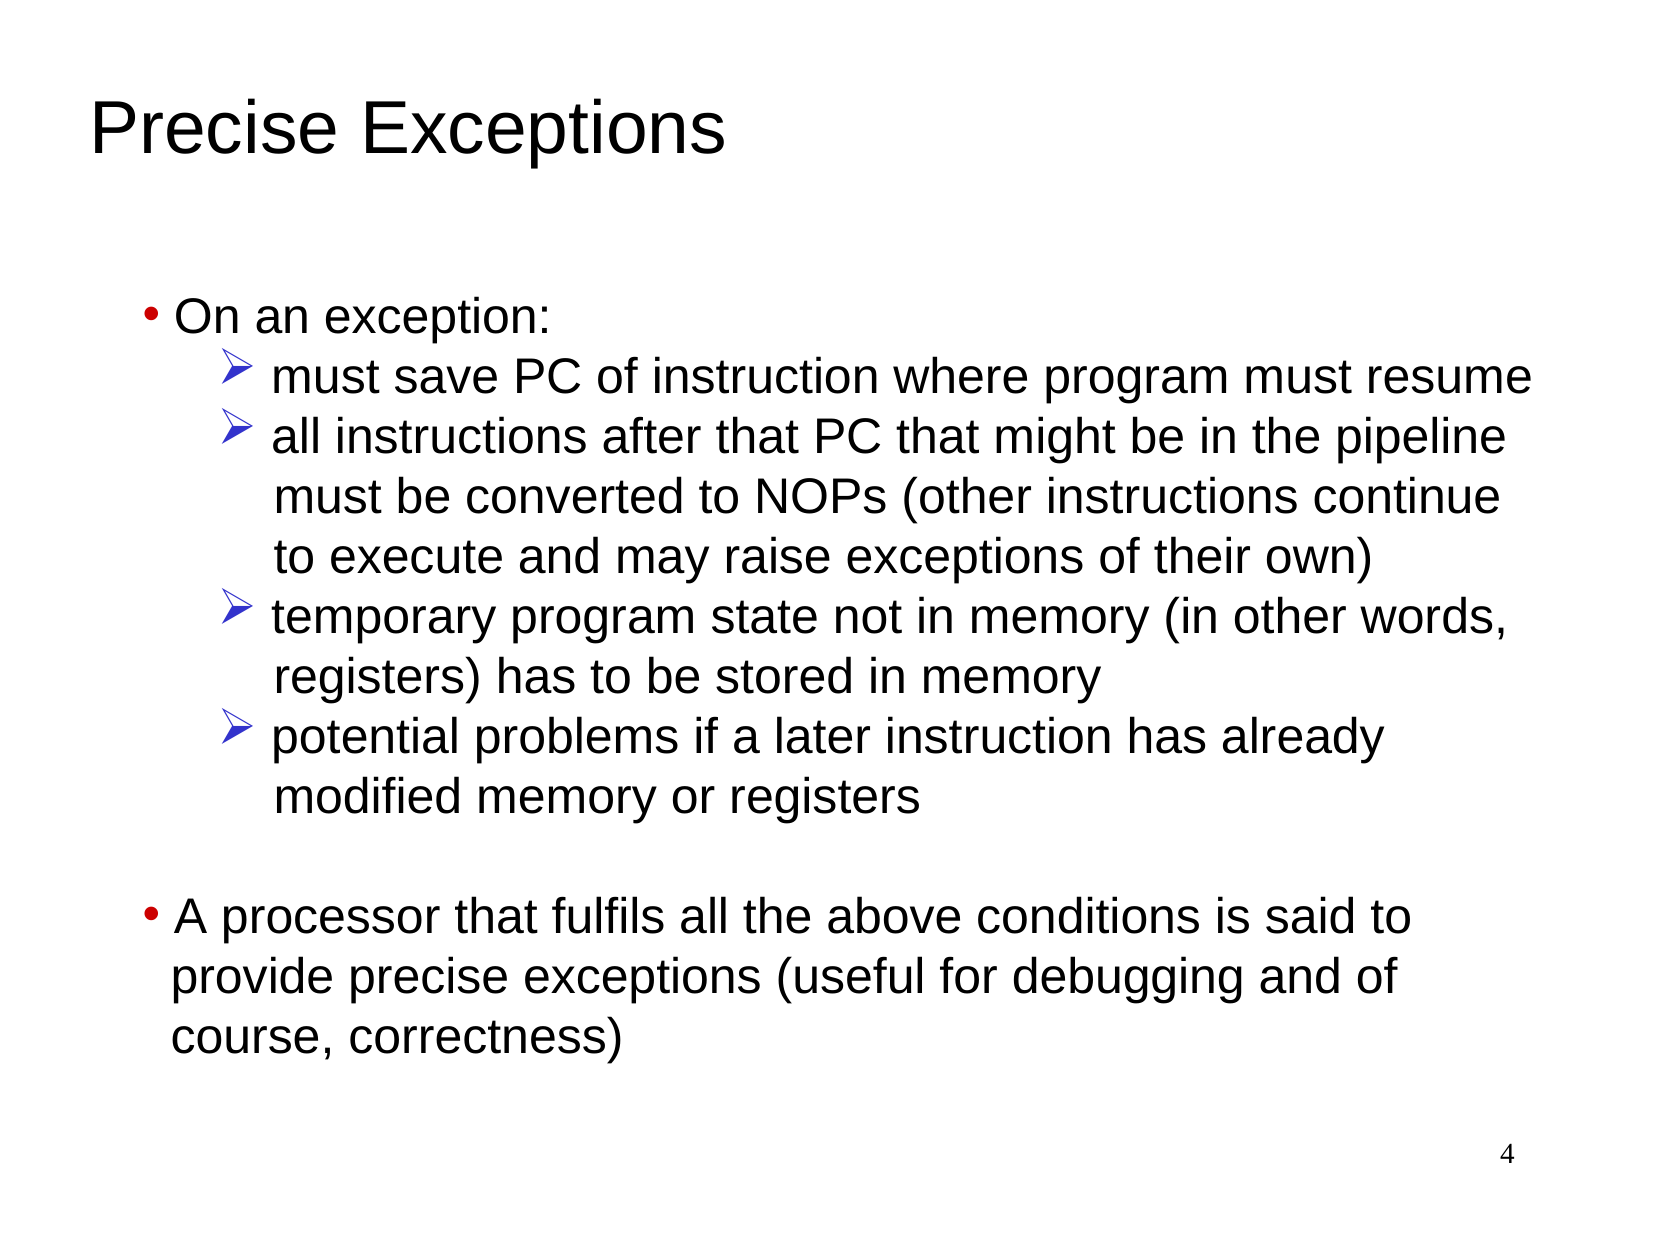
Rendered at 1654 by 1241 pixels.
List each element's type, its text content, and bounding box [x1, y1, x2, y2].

text_box On an exception: must save PC of instruction where program must resume all instructions after that PC that might be in the pipeline must be converted to NOPs (other instructions continue to execute and may raise exceptions of their own) temporary program state not in memory (in other words, registers) has to be stored in memory potential problems if a later instruction has already modified memory or registers A processor that fulfils all the above conditions is said to provide precise exceptions (useful for debugging and of course, correctness) [127, 275, 1549, 1071]
text_box Precise Exceptions [74, 71, 743, 177]
text_box <number> [1185, 1129, 1530, 1213]
